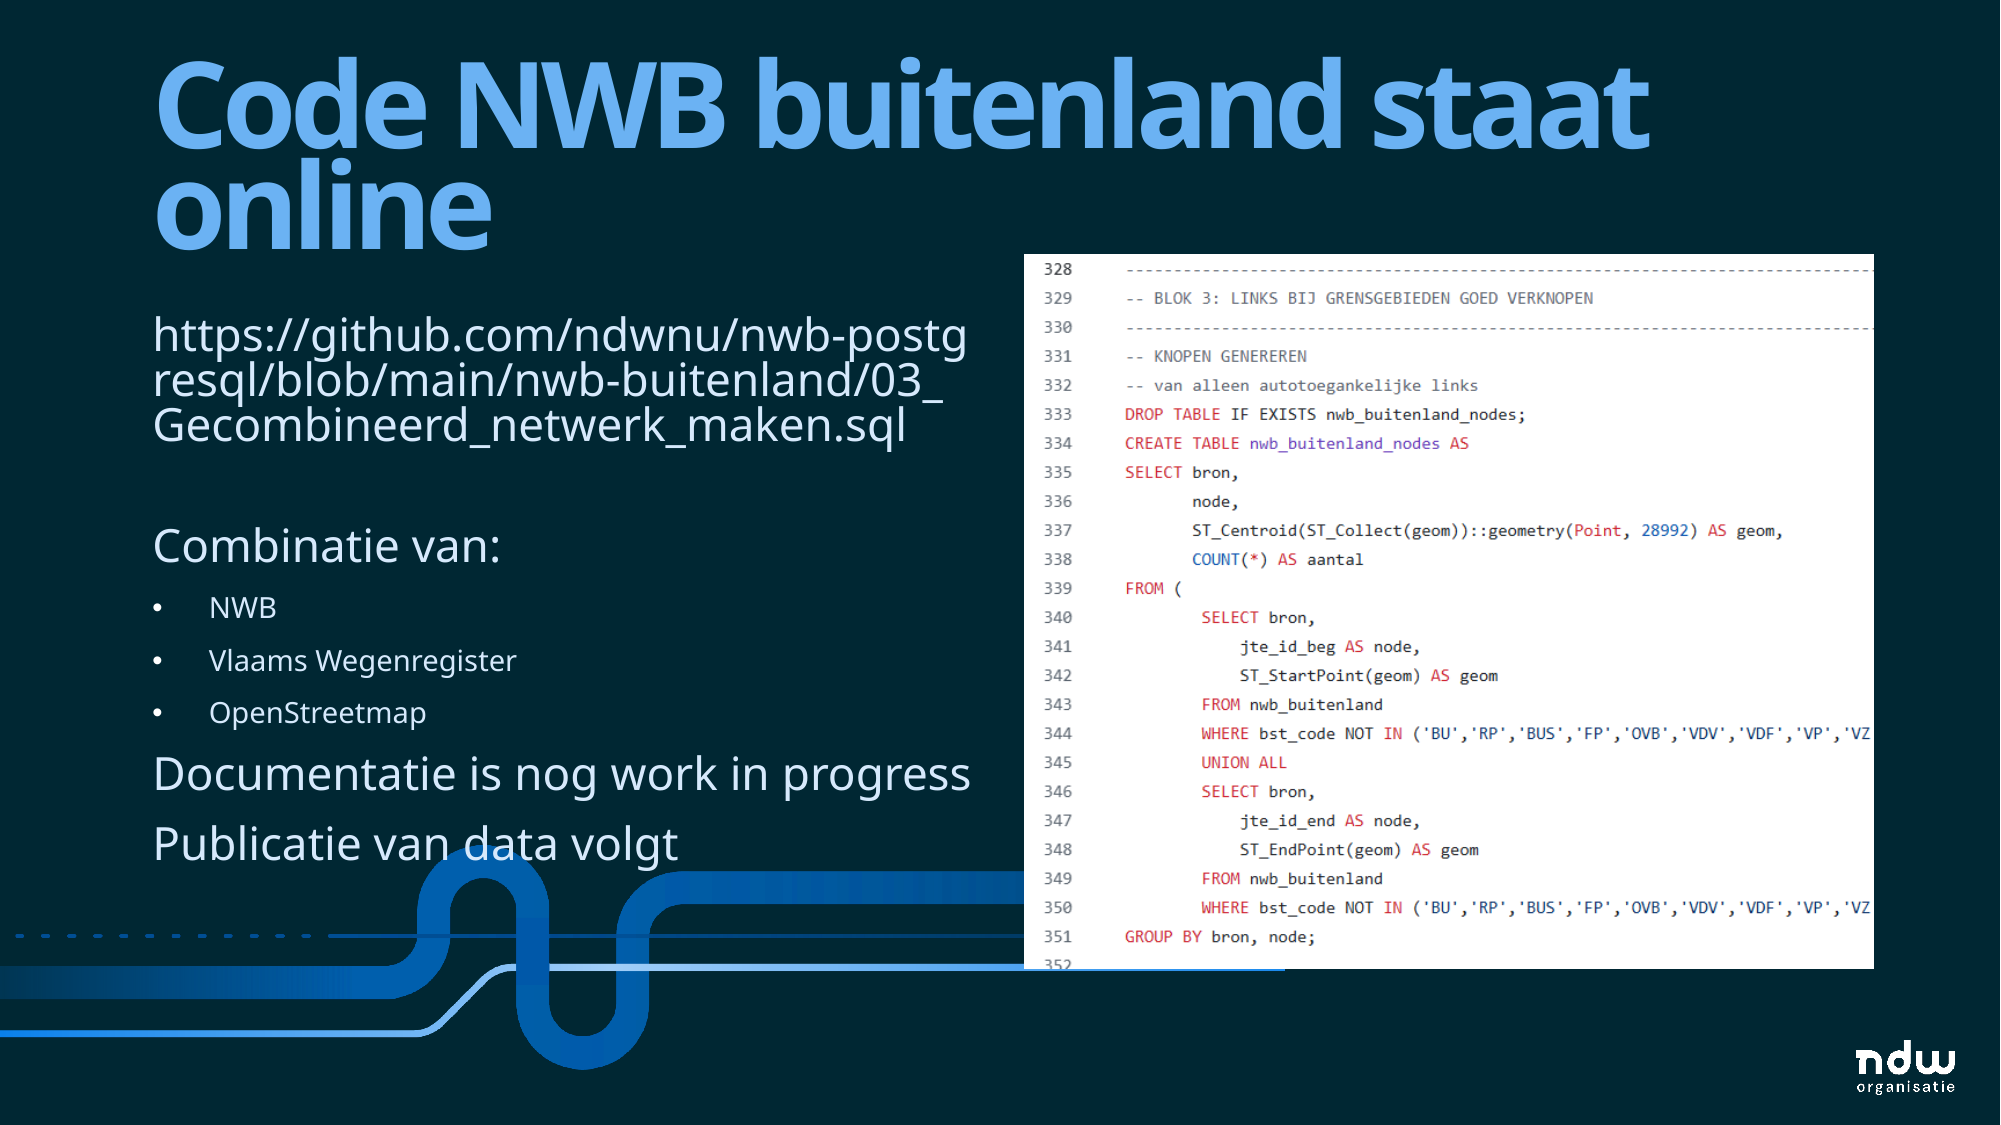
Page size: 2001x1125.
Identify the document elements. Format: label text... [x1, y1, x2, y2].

list https://github.com/ndwnu/nwb-postgresql/blob/main/nwb-buitenland/03_Gecombineerd_netwerk_maken.sql Combinatie van: NWB Vlaams Wegenregister OpenStreetmap Documentatie is nog work in progress Publicatie van data volgt [137, 299, 988, 1014]
picture [1024, 255, 1873, 969]
title Code NWB buitenland staat online [137, 59, 1863, 278]
